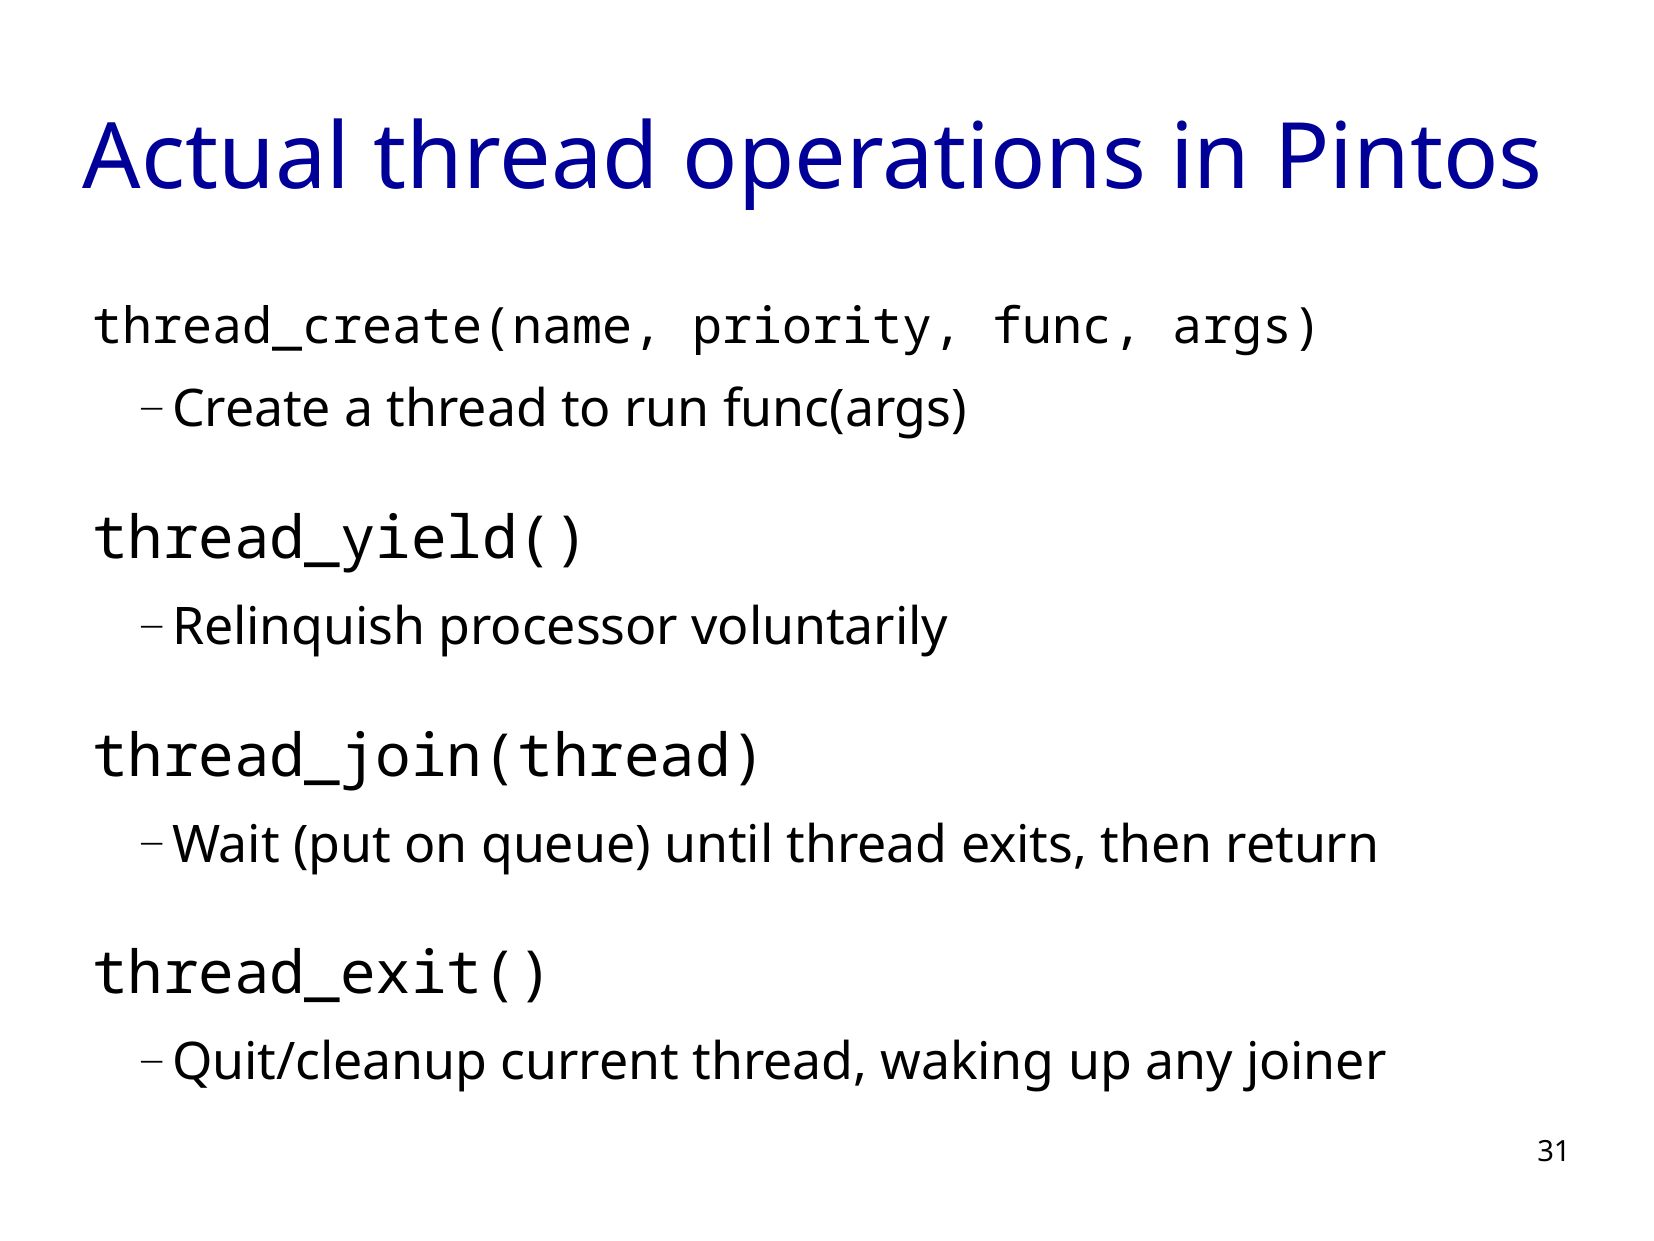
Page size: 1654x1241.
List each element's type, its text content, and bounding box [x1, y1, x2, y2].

list thread_create(name, priority, func, args) Create a thread to run func(args) thread_yield() Relinquish processor voluntarily thread_join(thread) Wait (put on queue) until thread exits, then return thread_exit() Quit/cleanup current thread, waking up any joiner [60, 290, 1571, 1096]
title Actual thread operations in Pintos [82, 49, 1571, 257]
